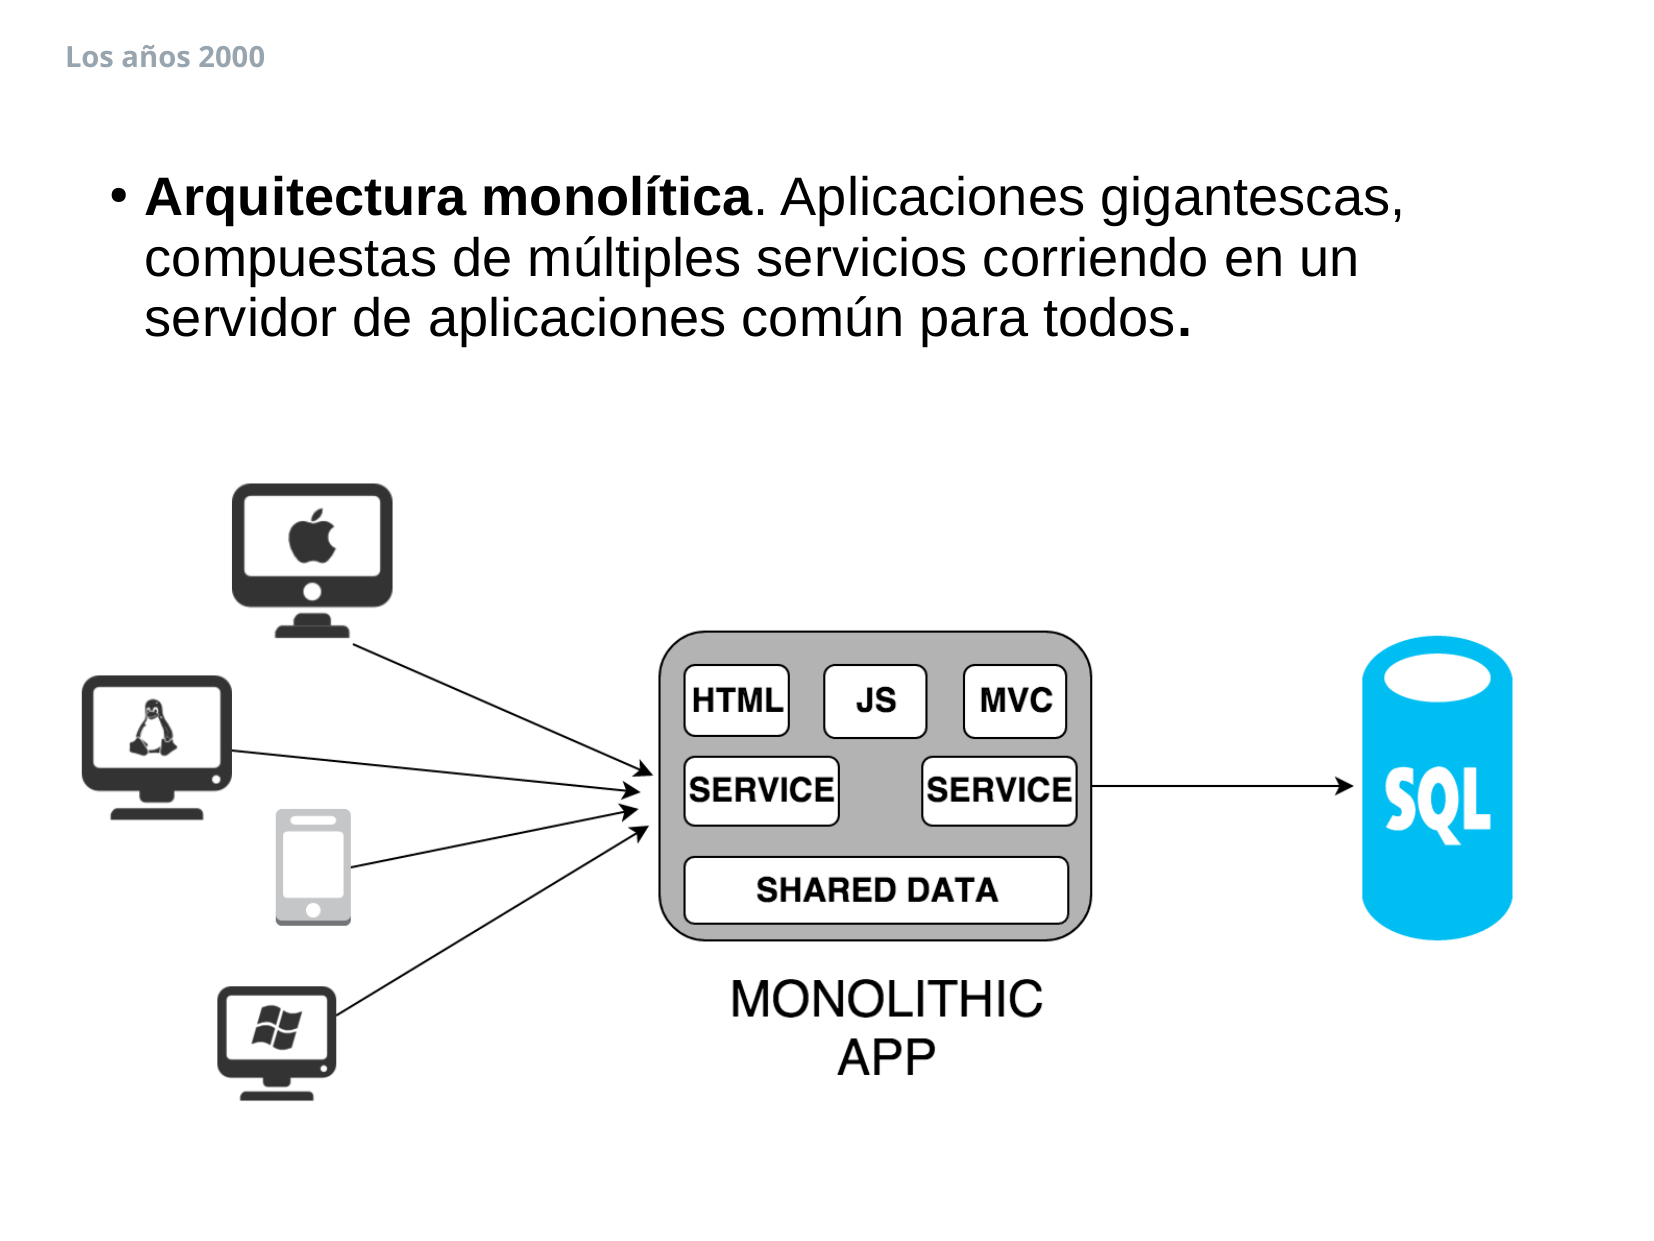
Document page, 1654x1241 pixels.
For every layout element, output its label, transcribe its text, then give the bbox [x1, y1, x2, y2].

text_box Los años 2000 [64, 38, 733, 74]
picture [37, 399, 1622, 1196]
text_box Arquitectura monolítica. Aplicaciones gigantescas, compuestas de múltiples servicios corriendo en un servidor de aplicaciones común para todos. [94, 159, 1524, 399]
